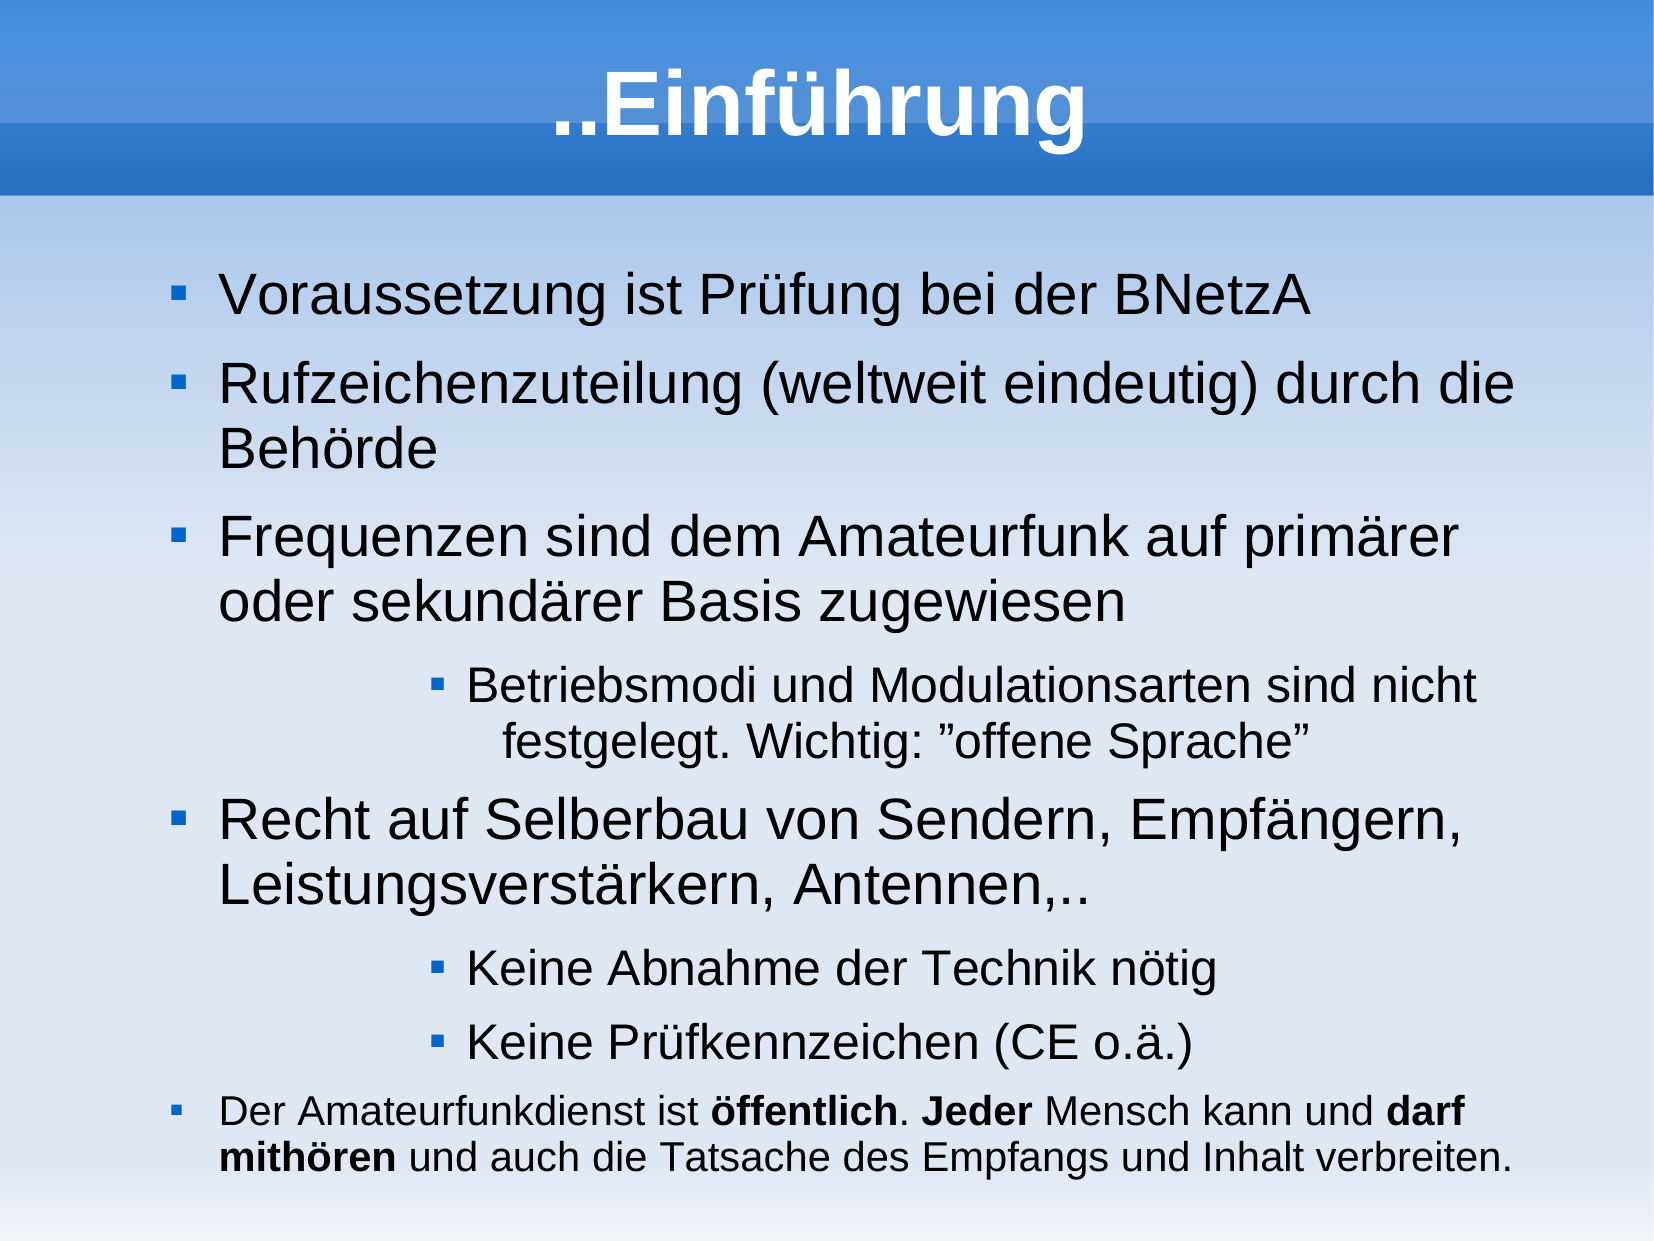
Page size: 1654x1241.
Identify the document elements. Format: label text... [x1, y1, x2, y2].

list Voraussetzung ist Prüfung bei der BNetzA Rufzeichenzuteilung (weltweit eindeutig) durch die Behörde Frequenzen sind dem Amateurfunk auf primärer oder sekundärer Basis zugewiesen Betriebsmodi und Modulationsarten sind nicht festgelegt. Wichtig: ”offene Sprache” Recht auf Selberbau von Sendern, Empfängern, Leistungsverstärkern, Antennen,.. Keine Abnahme der Technik nötig Keine Prüfkennzeichen (CE o.ä.) Der Amateurfunkdienst ist öffentlich. Jeder Mensch kann und darf mithören und auch die Tatsache des Empfangs und Inhalt verbreiten. [76, 261, 1565, 1181]
picture [0, 0, 1654, 1241]
title ..Einführung [76, 7, 1565, 200]
